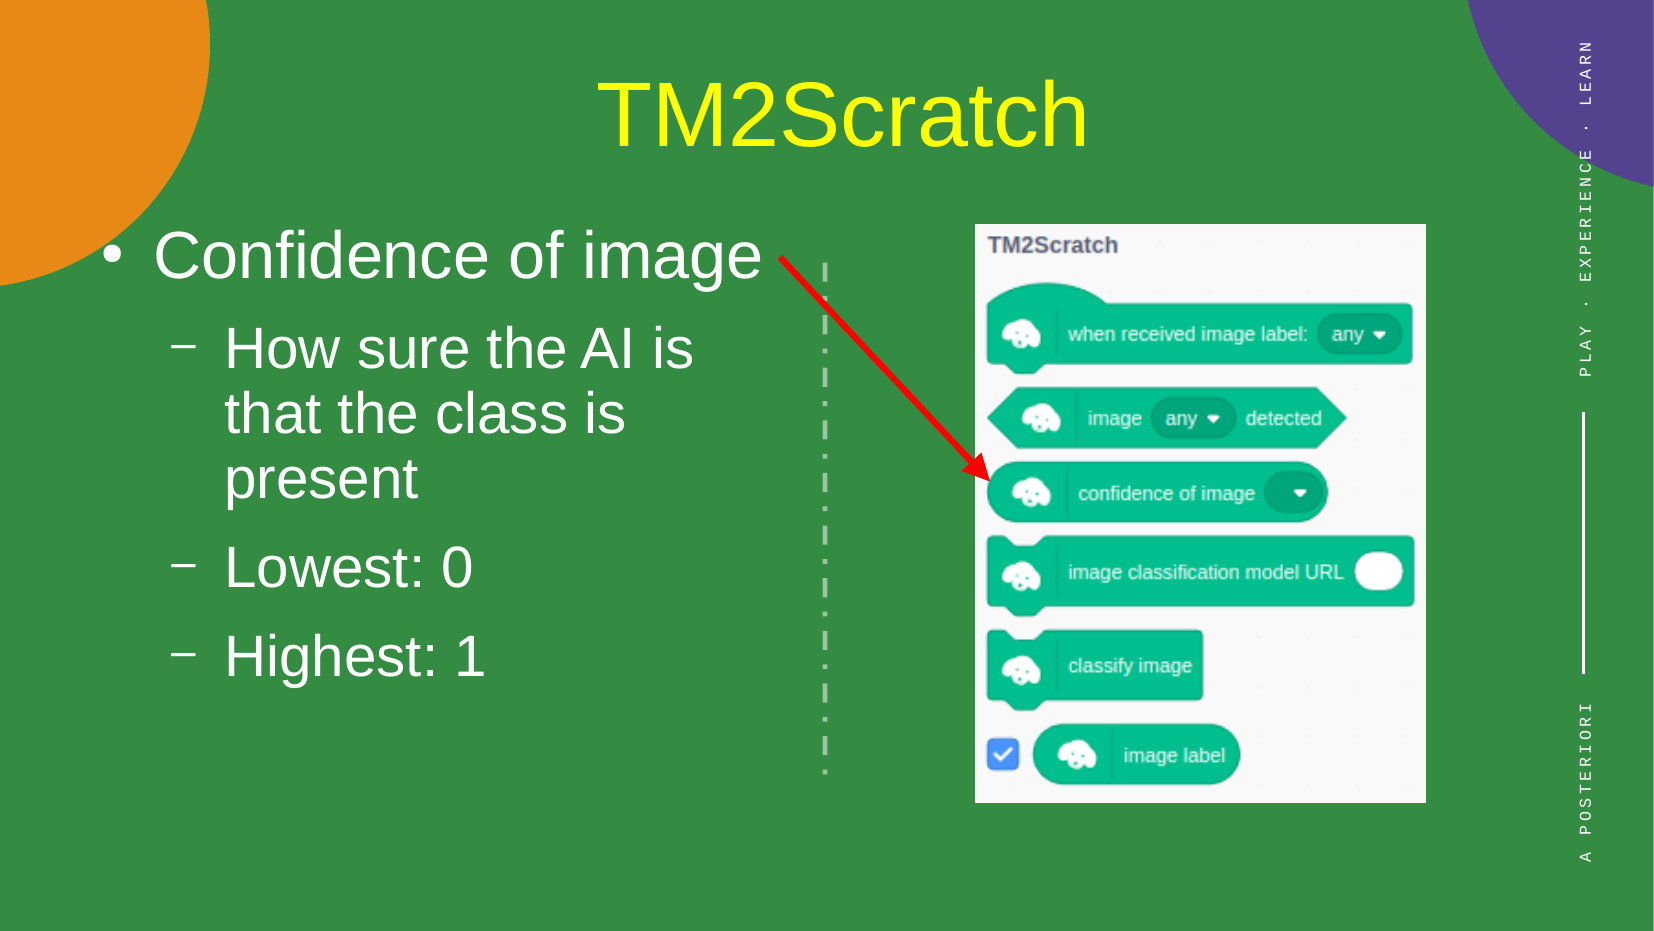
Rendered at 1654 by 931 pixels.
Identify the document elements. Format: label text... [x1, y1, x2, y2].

picture [975, 224, 1426, 804]
title TM2Scratch [187, 37, 1501, 193]
list Confidence of image How sure the AI is that the class is present Lowest: 0 Highest: 1 [82, 217, 788, 758]
